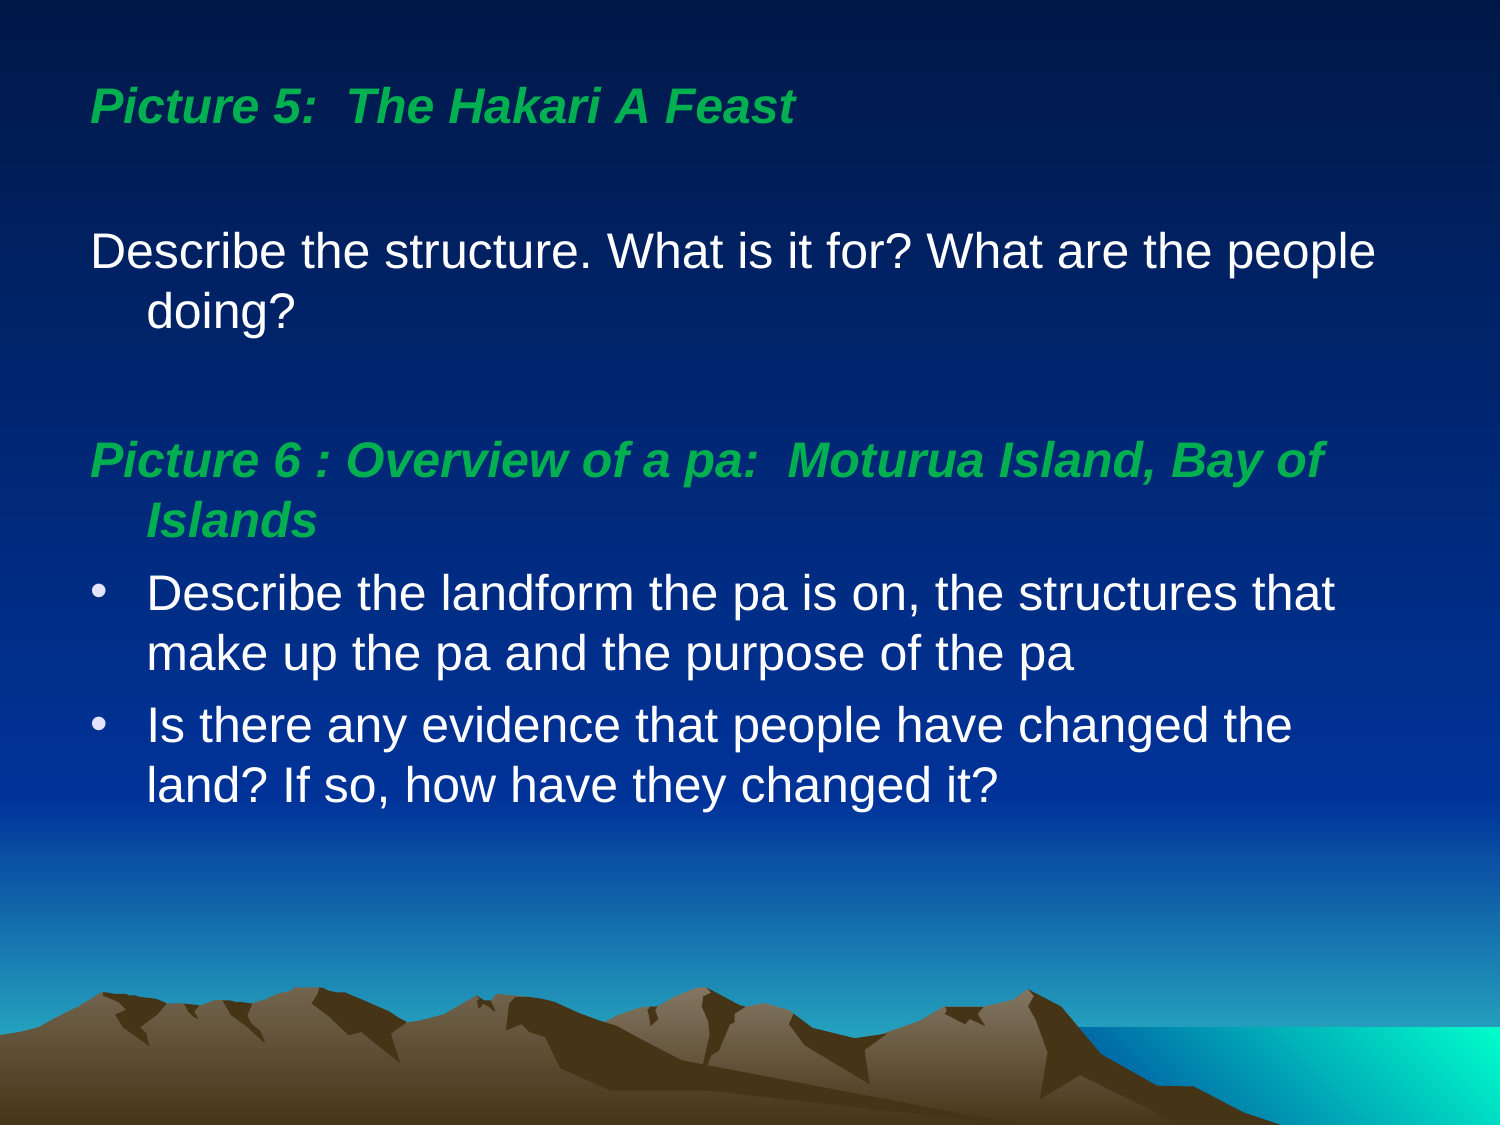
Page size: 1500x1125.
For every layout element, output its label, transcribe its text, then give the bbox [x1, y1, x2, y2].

list Picture 5: The Hakari A Feast Describe the structure. What is it for? What are the people doing? Picture 6 : Overview of a pa: Moturua Island, Bay of Islands Describe the landform the pa is on, the structures that make up the pa and the purpose of the pa Is there any evidence that people have changed the land? If so, how have they changed it? [75, 66, 1426, 1000]
